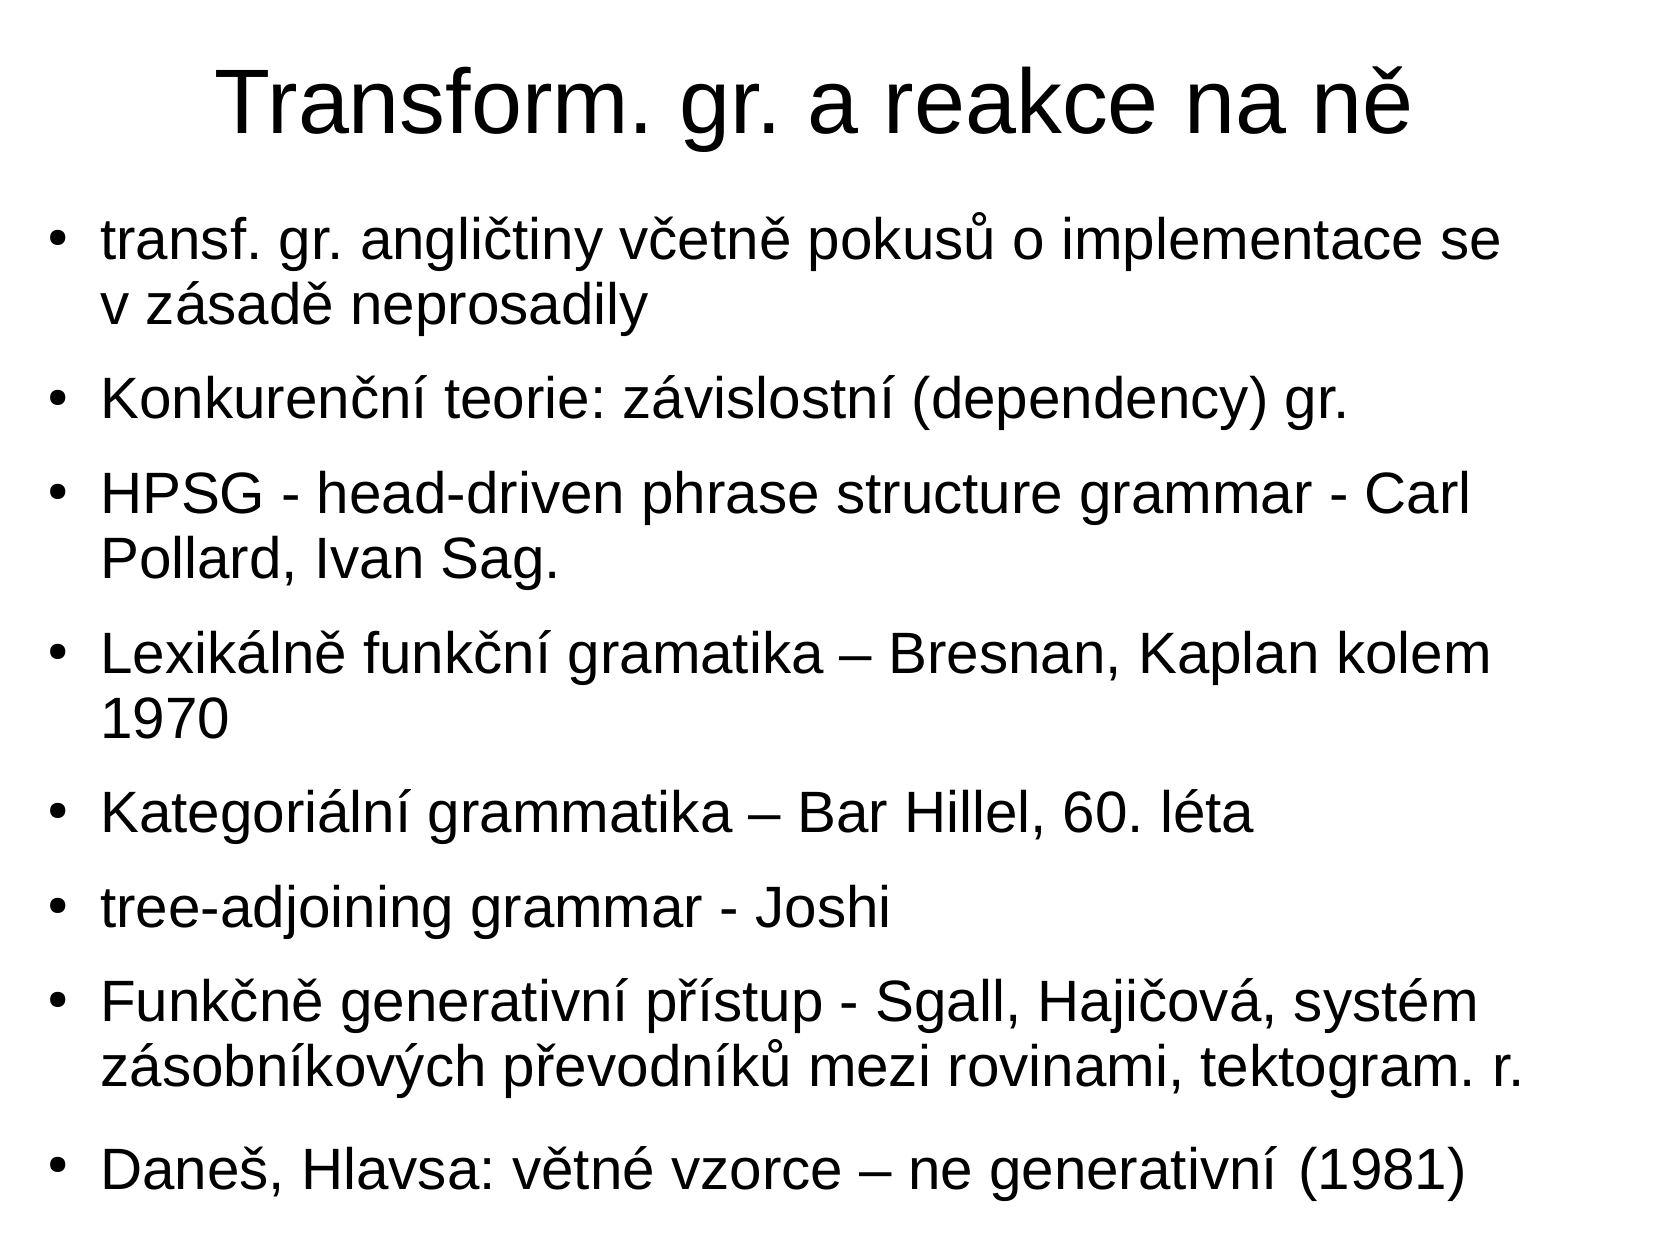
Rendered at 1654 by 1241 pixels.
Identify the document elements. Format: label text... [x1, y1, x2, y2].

title Transform. gr. a reakce na ně [59, 50, 1571, 154]
list transf. gr. angličtiny včetně pokusů o implementace se v zásadě neprosadily Konkurenční teorie: závislostní (dependency) gr. HPSG - head-driven phrase structure grammar - Carl Pollard, Ivan Sag. Lexikálně funkční gramatika – Bresnan, Kaplan kolem 1970 Kategoriální grammatika – Bar Hillel, 60. léta tree-adjoining grammar - Joshi Funkčně generativní přístup - Sgall, Hajičová, systém zásobníkových převodníků mezi rovinami, tektogram. r. Daneš, Hlavsa: větné vzorce – ne generativní (1981) [29, 206, 1571, 1211]
